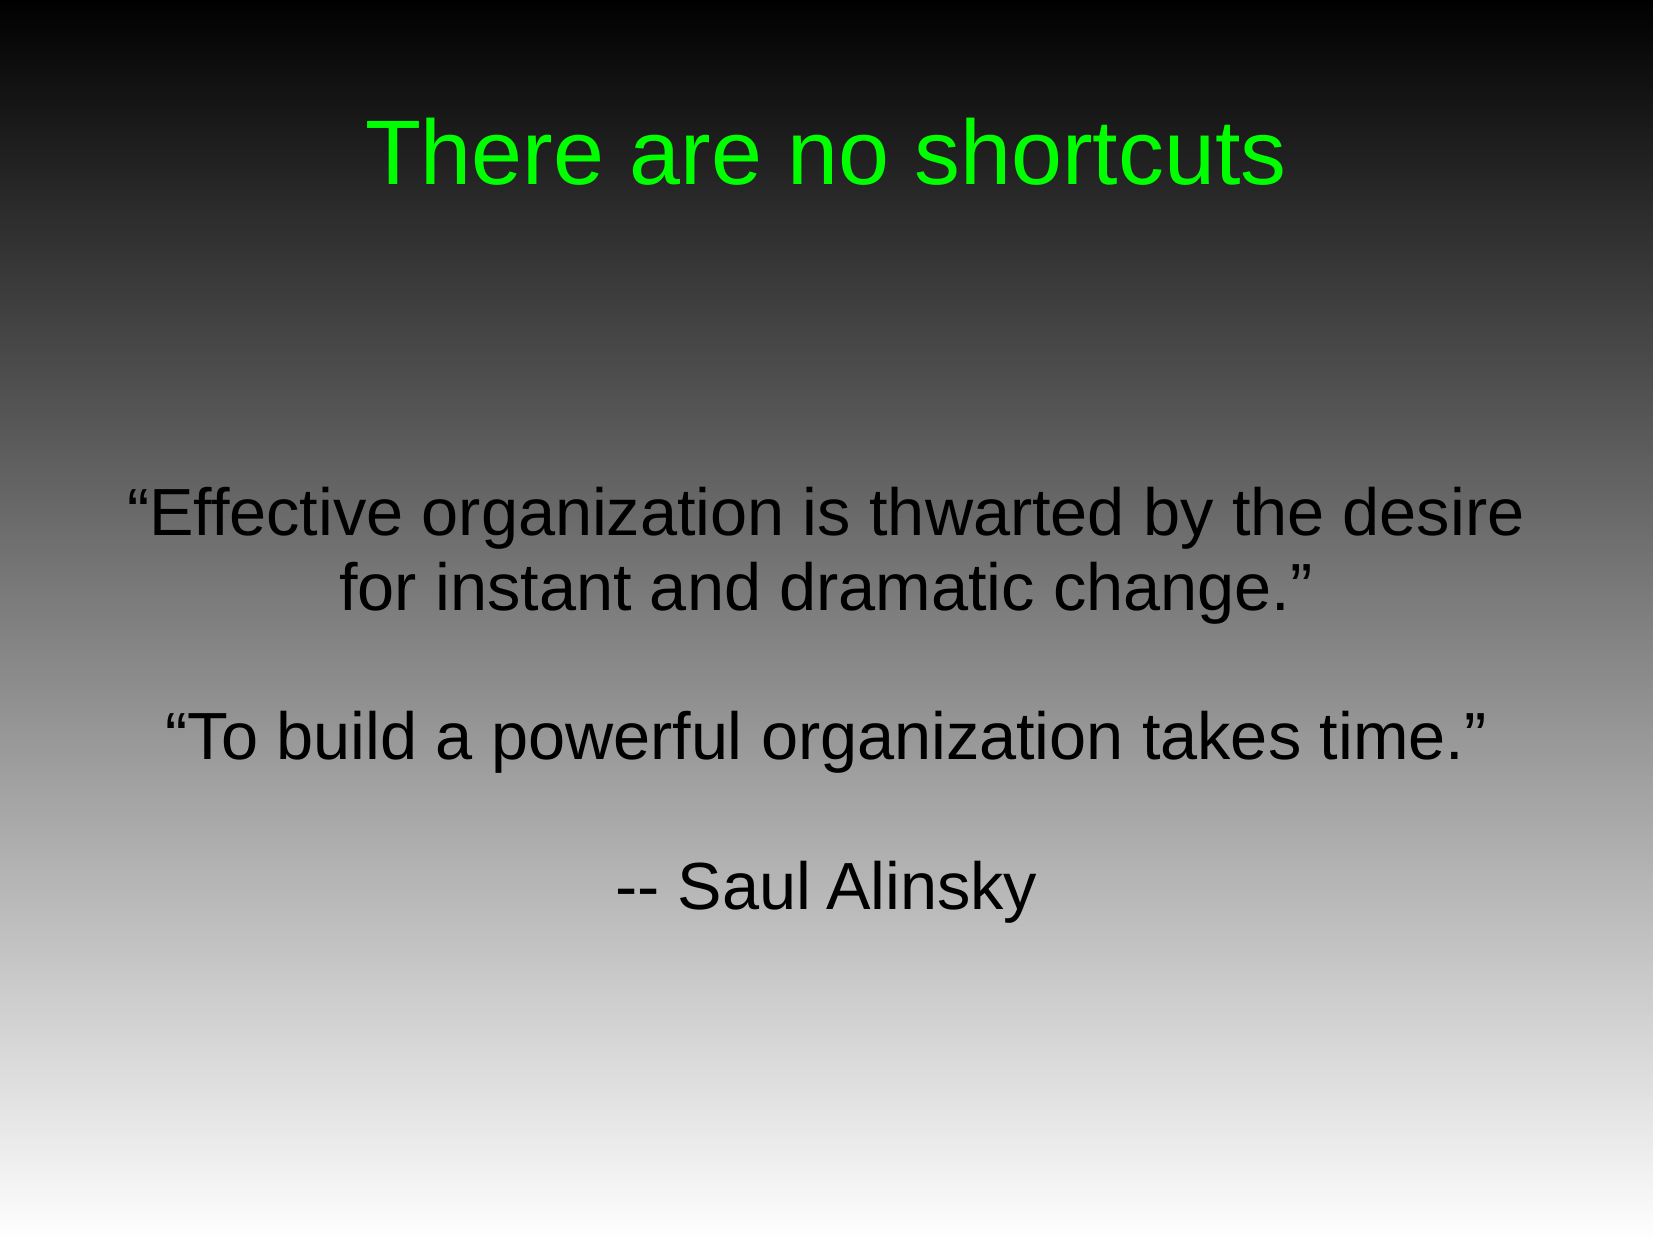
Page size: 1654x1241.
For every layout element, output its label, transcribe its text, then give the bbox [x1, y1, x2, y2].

subtitle “Effective organization is thwarted by the desire for instant and dramatic change.” “To build a powerful organization takes time.” -- Saul Alinsky [82, 290, 1571, 1109]
title There are no shortcuts [82, 49, 1571, 257]
